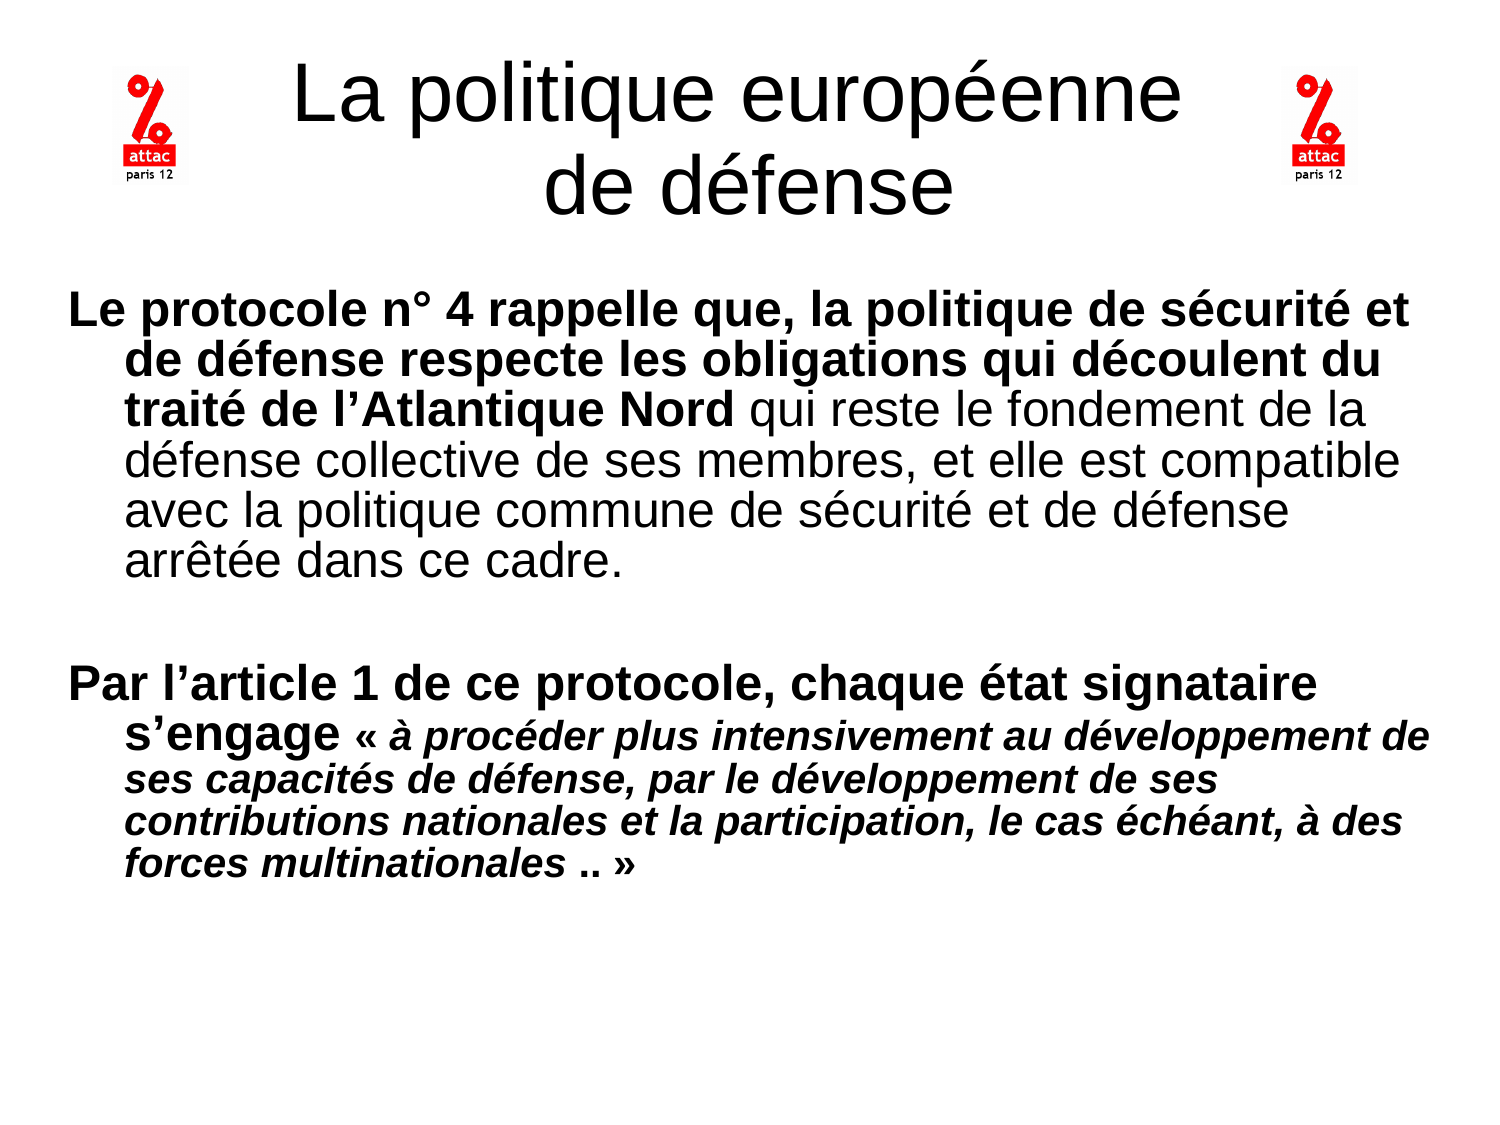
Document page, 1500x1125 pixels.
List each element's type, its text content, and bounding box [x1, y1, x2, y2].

title La politique européenne de défense [75, 31, 1426, 247]
list Le protocole n° 4 rappelle que, la politique de sécurité et de défense respecte les obligations qui découlent du traité de l’Atlantique Nord qui reste le fondement de la défense collective de ses membres, et elle est compatible avec la politique commune de sécurité et de défense arrêtée dans ce cadre. Par l’article 1 de ce protocole, chaque état signataire s’engage « à procéder plus intensivement au développement de ses capacités de défense, par le développement de ses contributions nationales et la participation, le cas échéant, à des forces multinationales .. » [53, 278, 1447, 1071]
picture [112, 66, 189, 185]
picture [1281, 66, 1358, 185]
